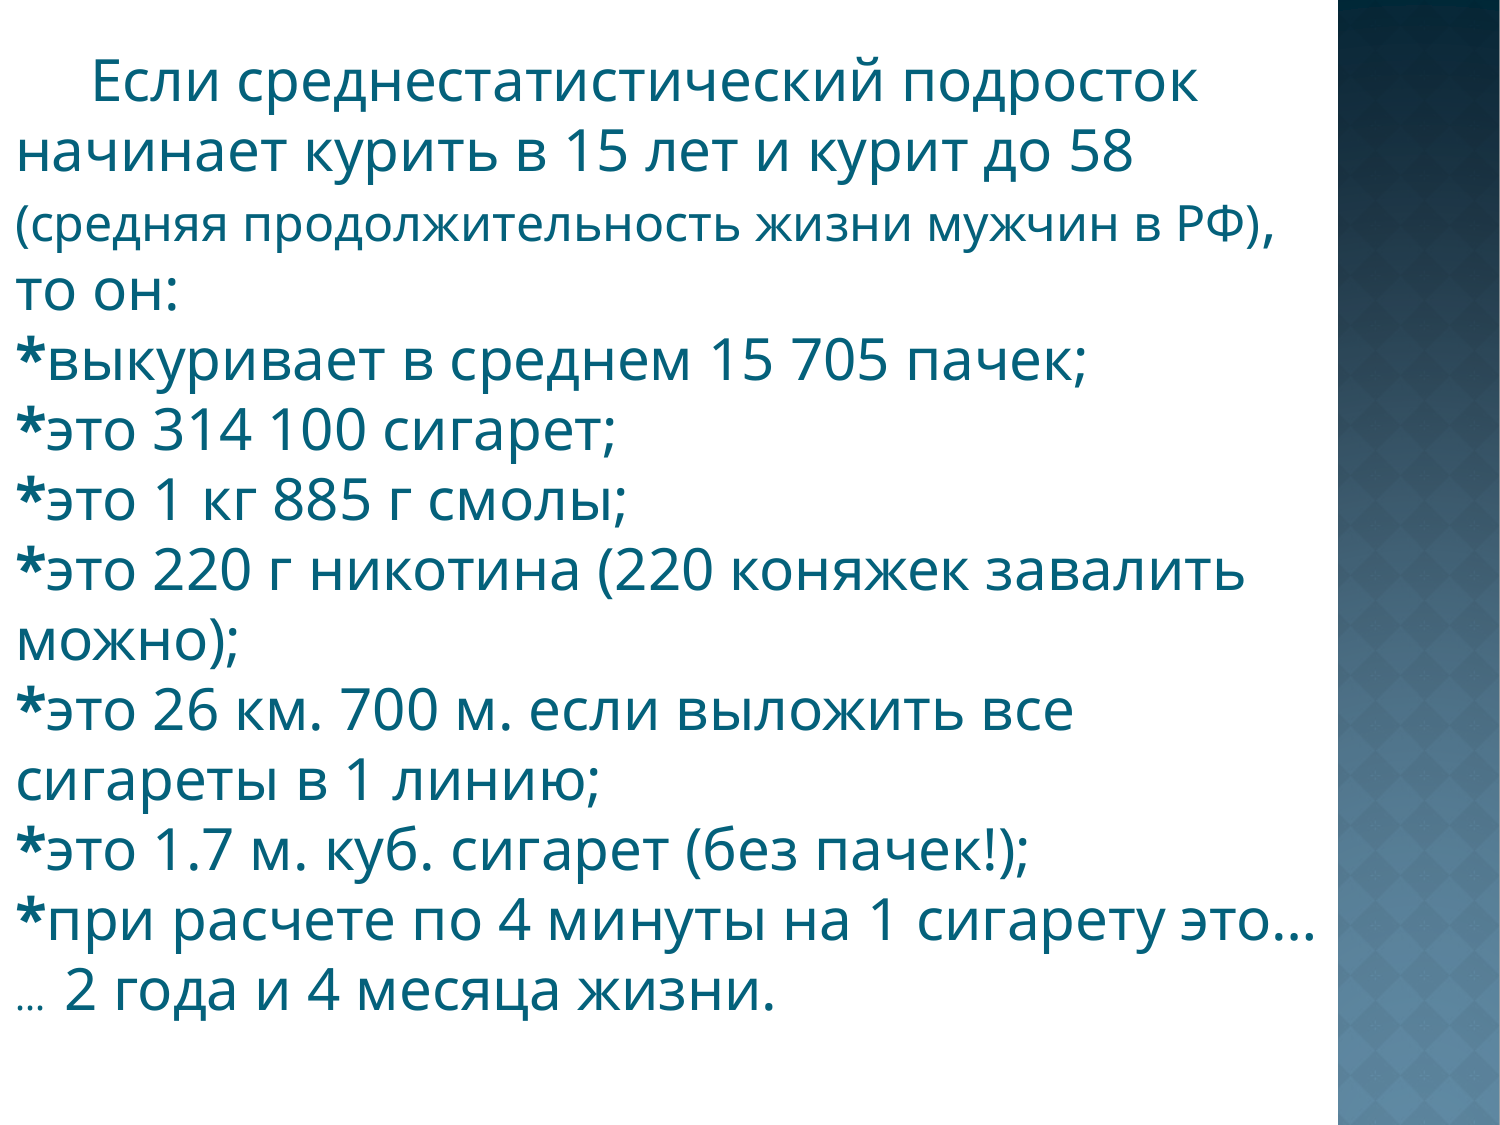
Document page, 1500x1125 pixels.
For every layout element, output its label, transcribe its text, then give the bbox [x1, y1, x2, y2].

text_box Если среднестатистический подросток начинает курить в 15 лет и курит до 58 (средняя продолжительность жизни мужчин в РФ), то он: *выкуривает в среднем 15 705 пачек; *это 314 100 сигарет; *это 1 кг 885 г смолы; *это 220 г никотина (220 коняжек завалить можно); *это 26 км. 700 м. если выложить все сигареты в 1 линию; *это 1.7 м. куб. сигарет (без пачек!); *при расчете по 4 минуты на 1 сигарету это… ... 2 года и 4 месяца жизни. [0, 35, 1336, 1100]
